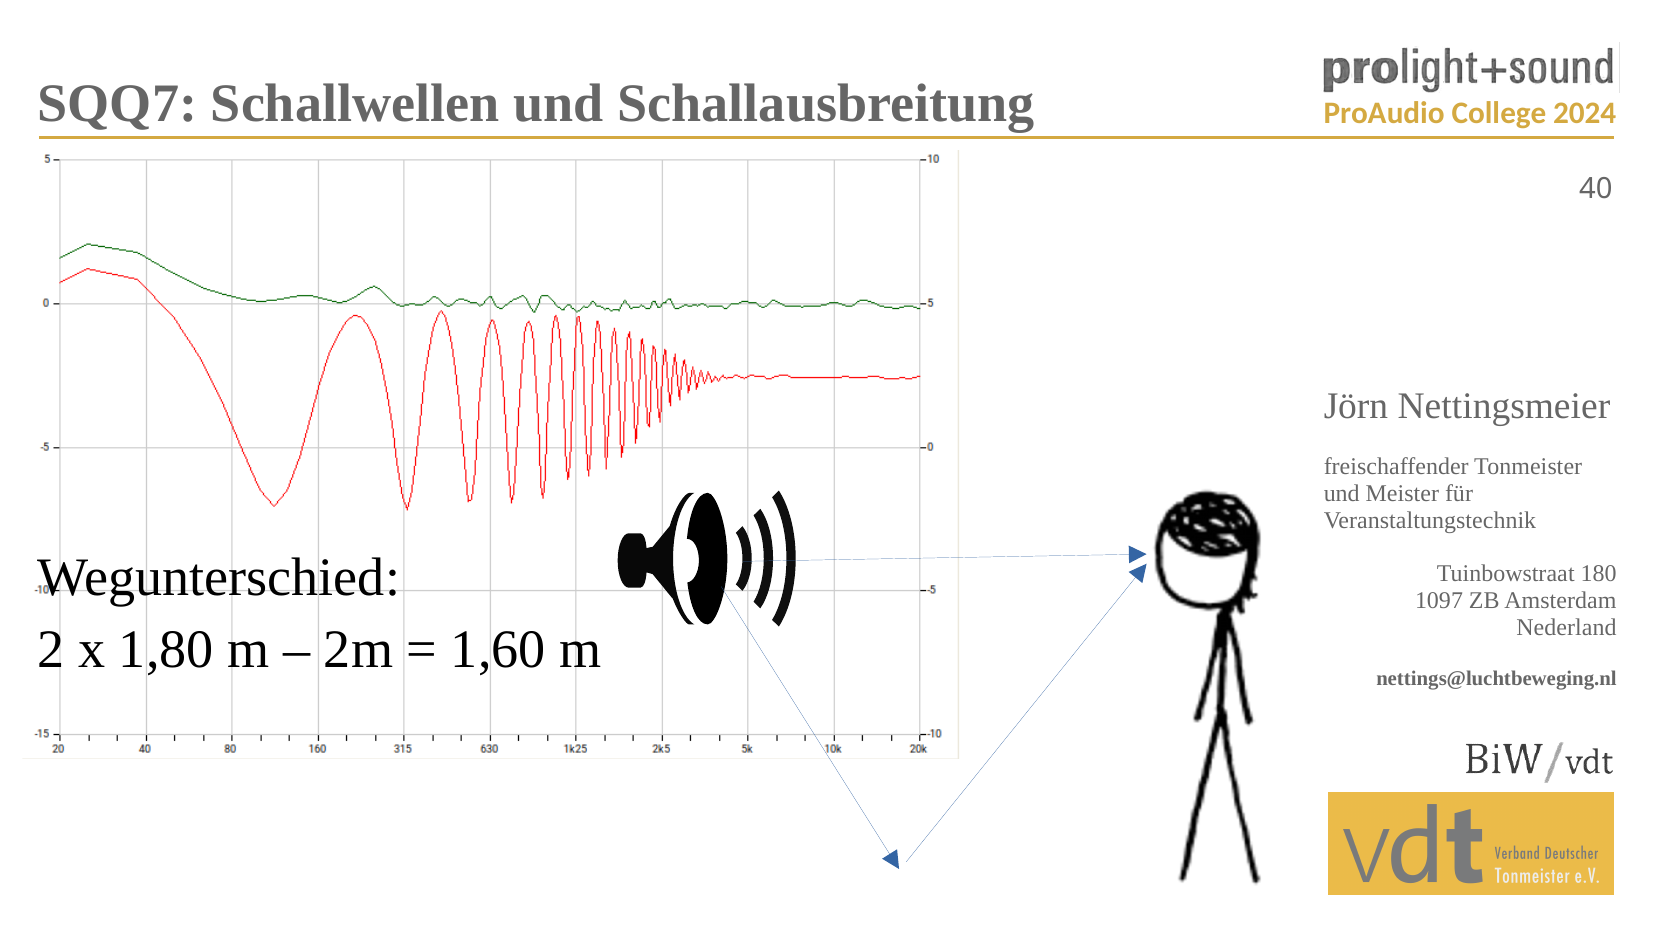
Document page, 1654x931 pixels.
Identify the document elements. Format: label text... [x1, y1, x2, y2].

picture [616, 471, 797, 646]
picture [969, 445, 1279, 900]
picture [1318, 42, 1620, 93]
title SQQ7: Schallwellen und Schallausbreitung [37, 43, 1275, 164]
picture [22, 150, 960, 759]
list Wegunterschied: 2 x 1,80 m – 2m = 1,60 m [37, 187, 1313, 913]
list Die zweite Quelle kann auch eine Reflexion sein. [1462, 738, 1619, 784]
